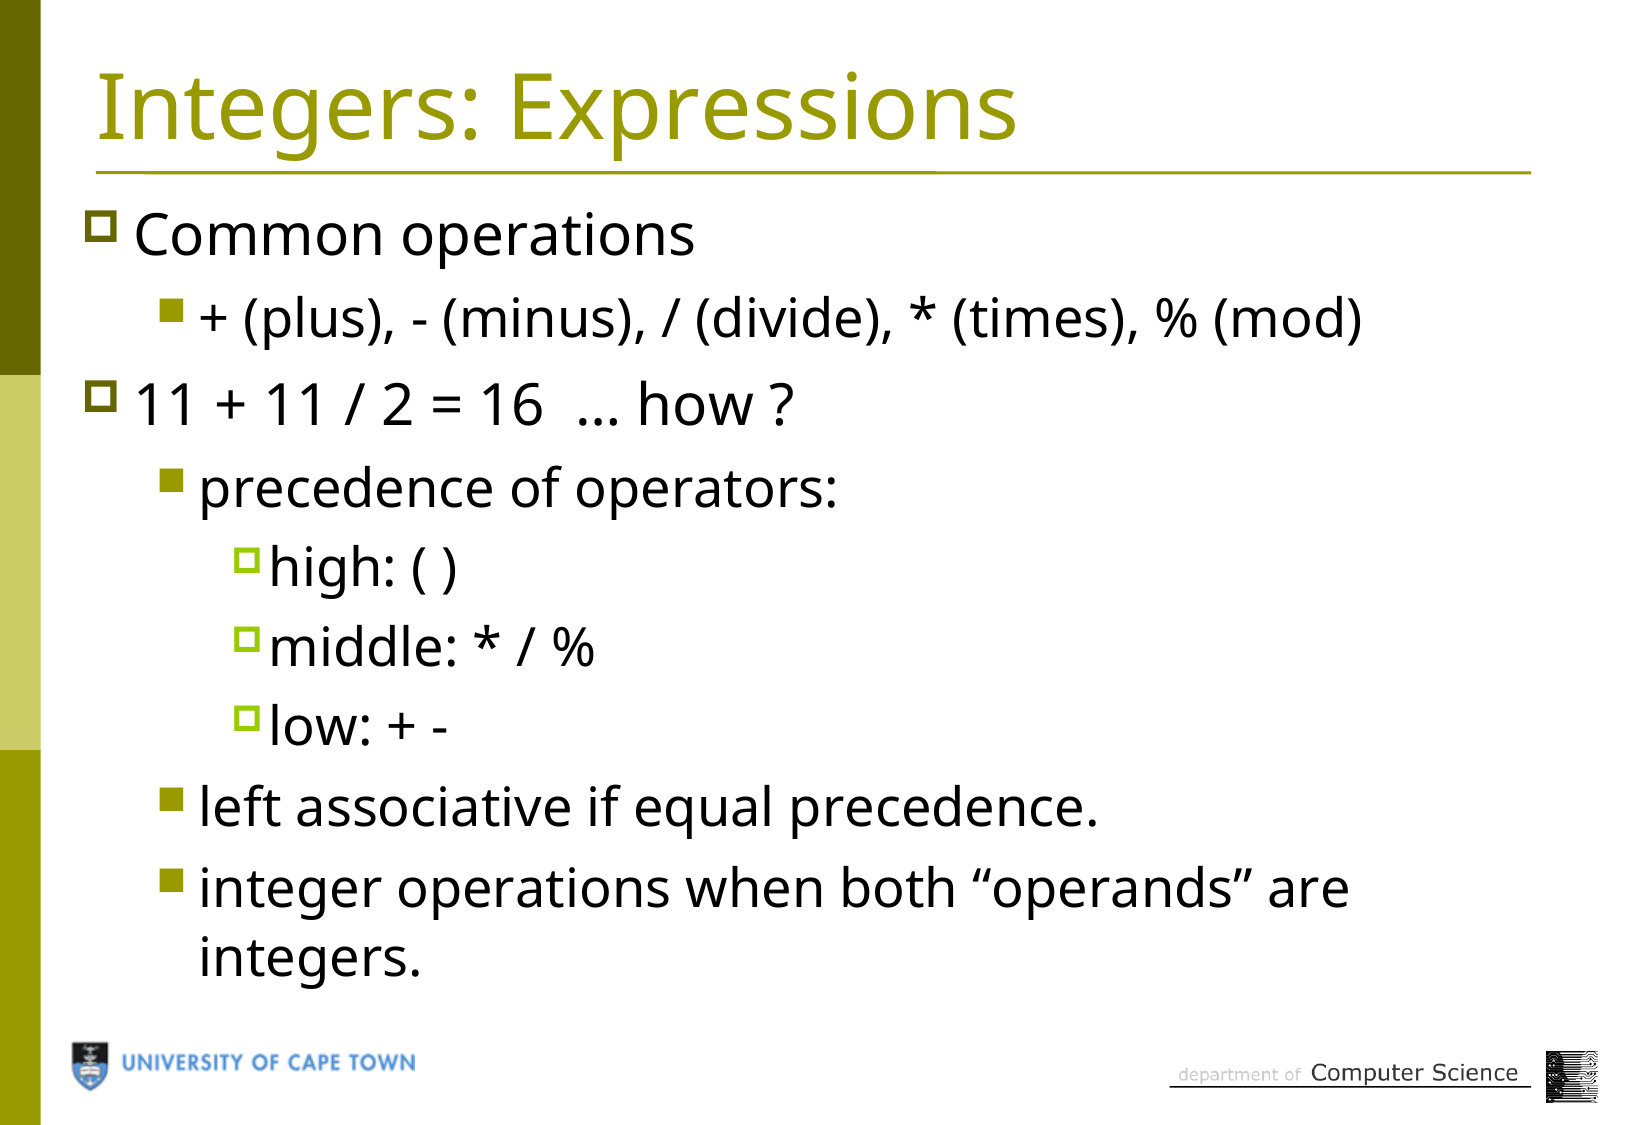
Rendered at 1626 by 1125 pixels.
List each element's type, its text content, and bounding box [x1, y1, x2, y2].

title Integers: Expressions [81, 37, 1543, 180]
picture [1546, 1051, 1598, 1103]
text_box Common operations + (plus), - (minus), / (divide), * (times), % (mod)‏ 11 + 11 / 2 = 16 … how ? precedence of operators: high: ( )‏ middle: * / % low: + - left associative if equal precedence. integer operations when both “operands” are integers. [81, 196, 1543, 919]
picture [1169, 1043, 1532, 1091]
picture [61, 1024, 415, 1103]
